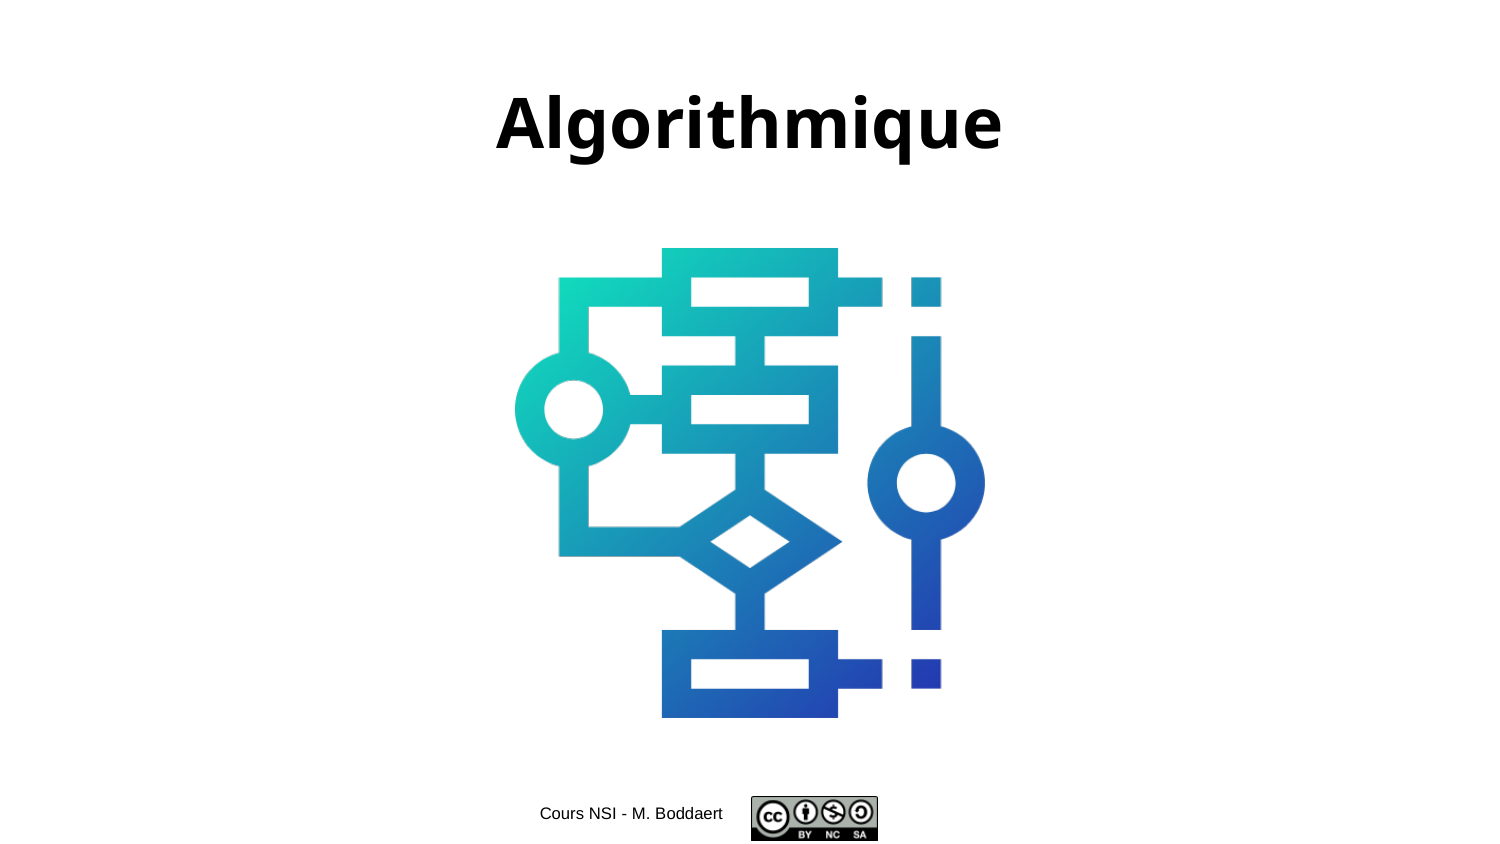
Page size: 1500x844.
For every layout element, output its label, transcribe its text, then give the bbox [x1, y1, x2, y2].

picture [751, 796, 878, 841]
picture [485, 218, 1015, 748]
title Algorithmique [51, 63, 1449, 178]
